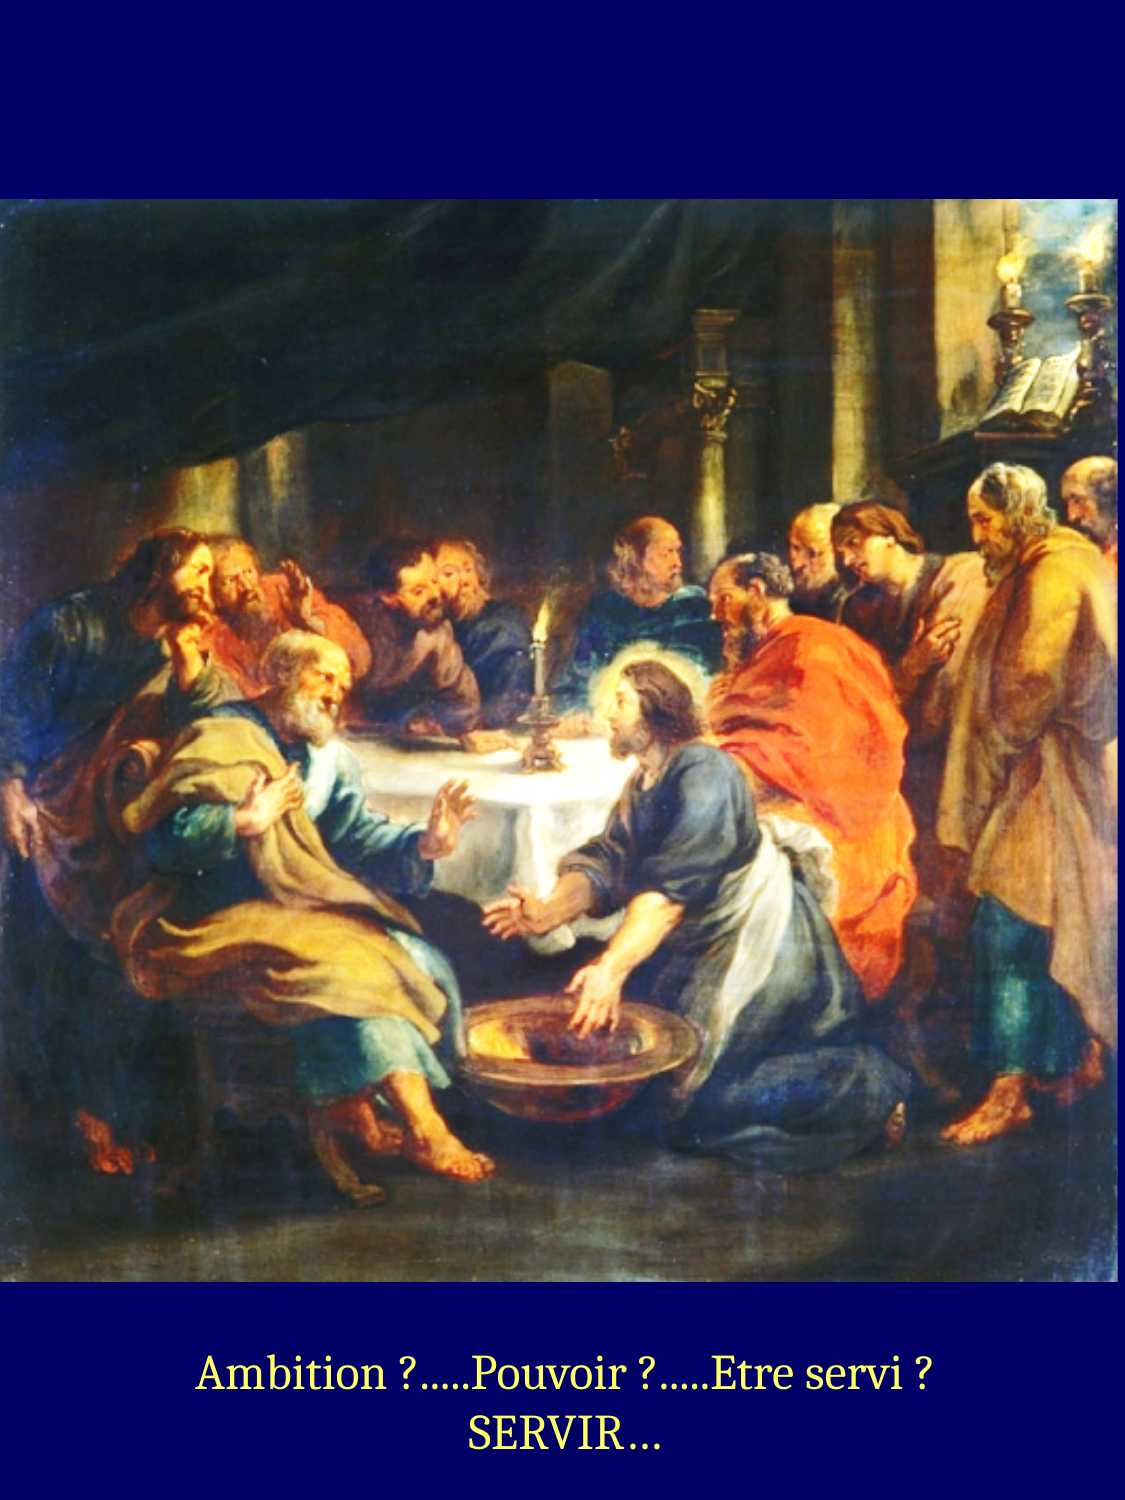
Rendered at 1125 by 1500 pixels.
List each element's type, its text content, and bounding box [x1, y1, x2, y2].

picture [0, 199, 1118, 1282]
text_box Ambition ?.....Pouvoir ?.....Etre servi ? SERVIR… [165, 1331, 966, 1467]
